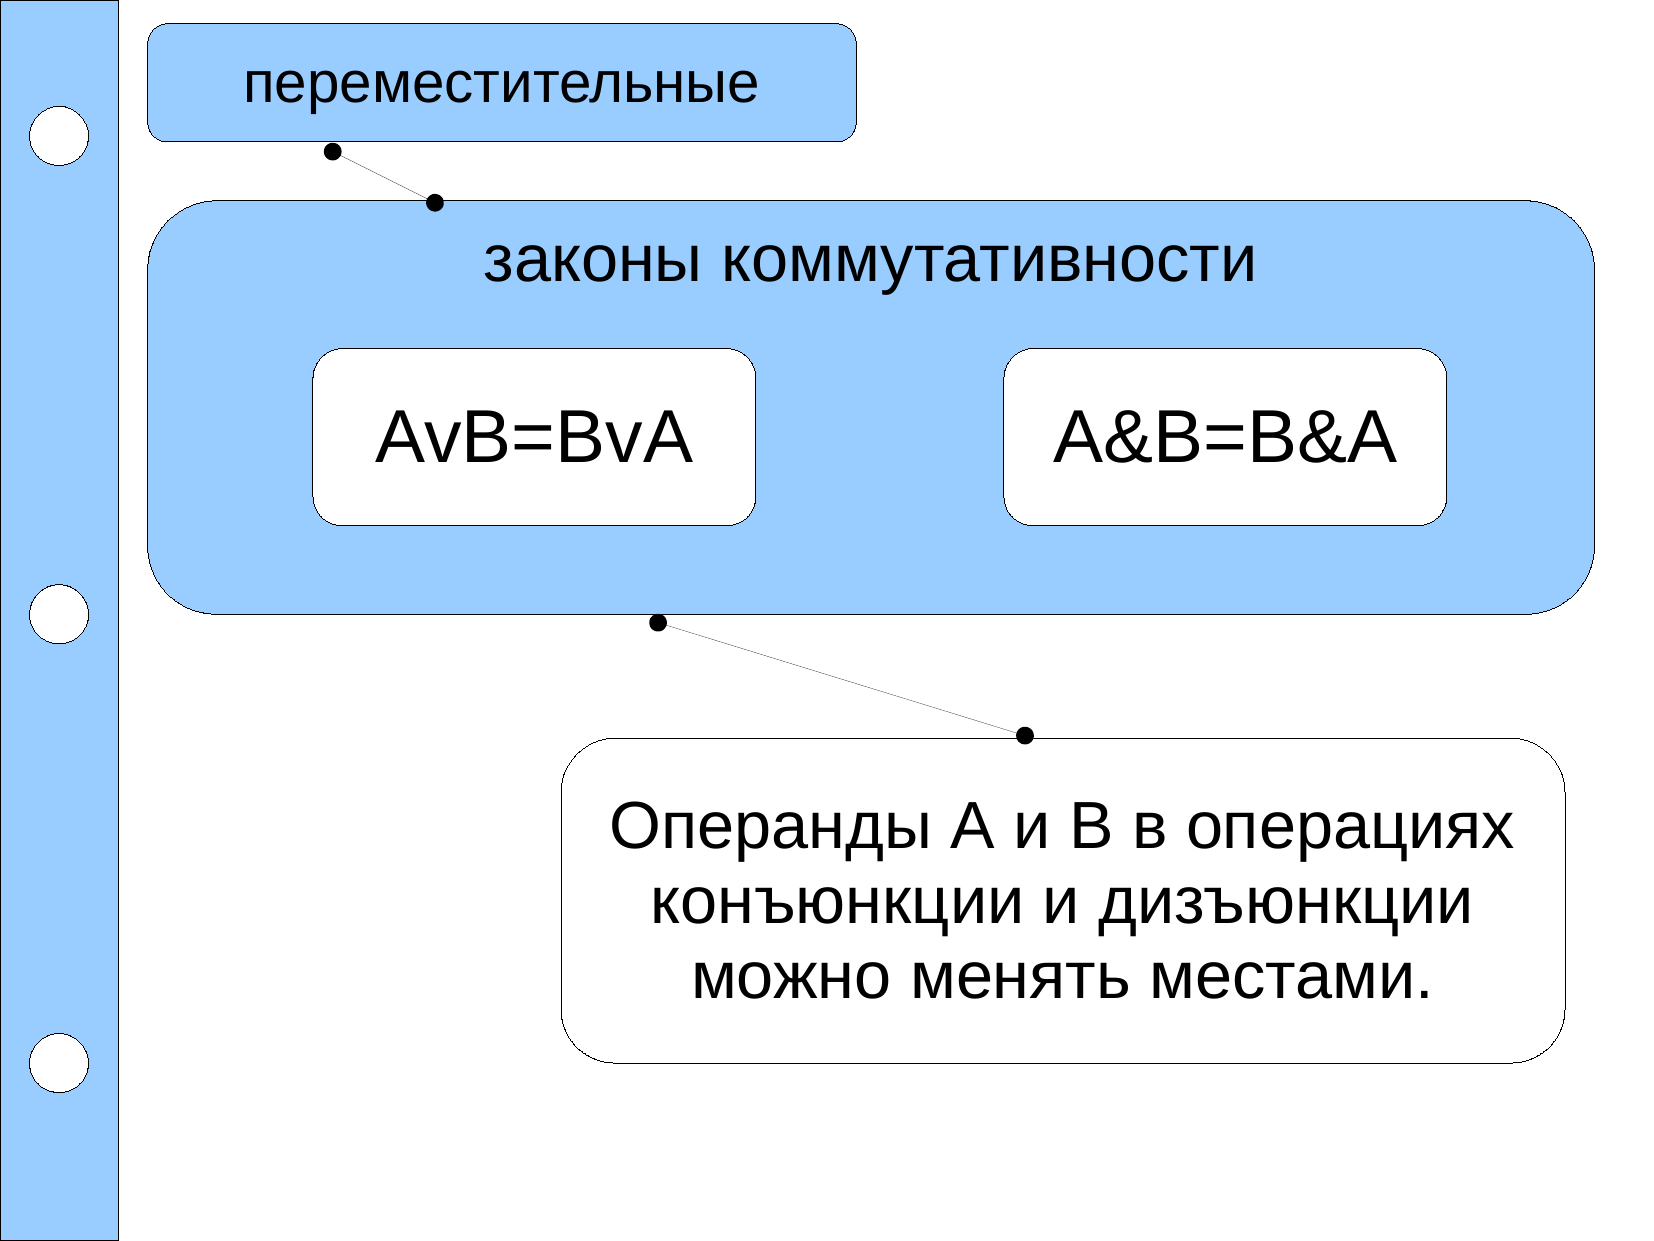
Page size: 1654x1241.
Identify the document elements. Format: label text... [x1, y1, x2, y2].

text_box A&B=B&A [1003, 348, 1447, 526]
text_box переместительные [147, 23, 857, 142]
text_box [0, 0, 119, 1241]
text_box законы коммутативности [147, 200, 1595, 615]
text_box AvB=BvA [312, 348, 756, 526]
text_box Операнды А и В в операциях конъюнкции и дизъюнкции можно менять местами. [561, 738, 1566, 1064]
